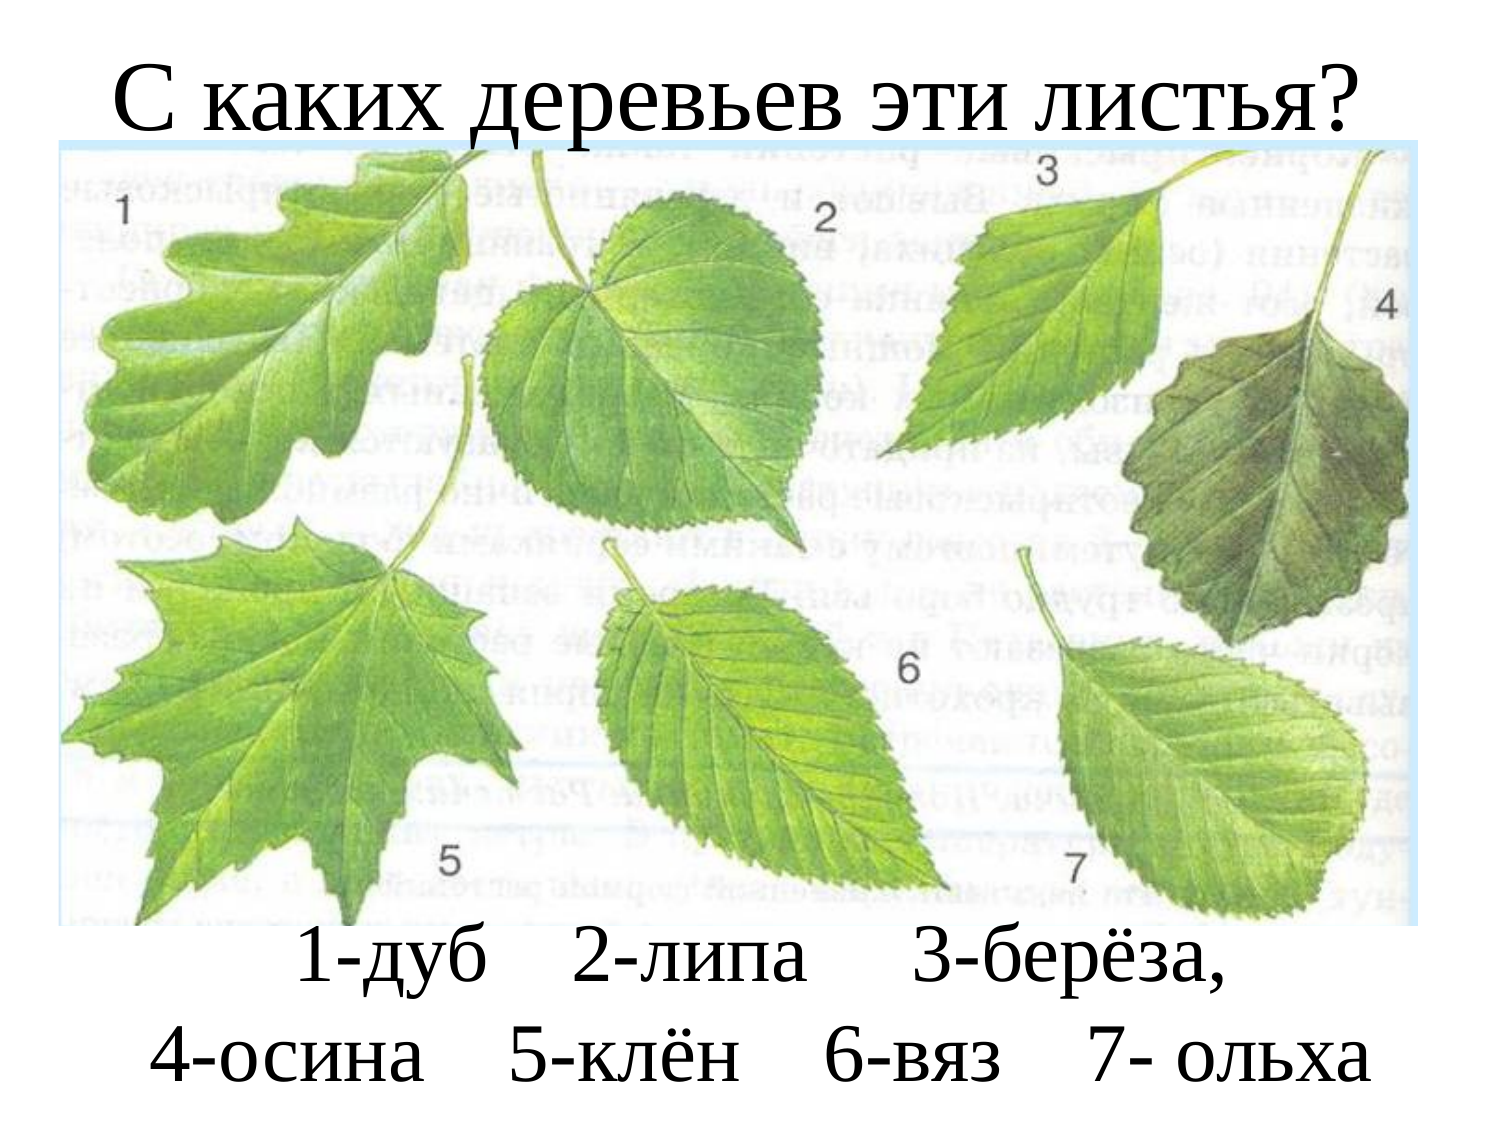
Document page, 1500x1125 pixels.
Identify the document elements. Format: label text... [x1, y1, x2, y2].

picture [58, 159, 1418, 890]
text_box 1-дуб 2-липа 3-берёза, 4-осина 5-клён 6-вяз 7- ольха [23, 890, 1500, 1106]
text_box С каких деревьев эти листья? [35, 23, 1465, 159]
